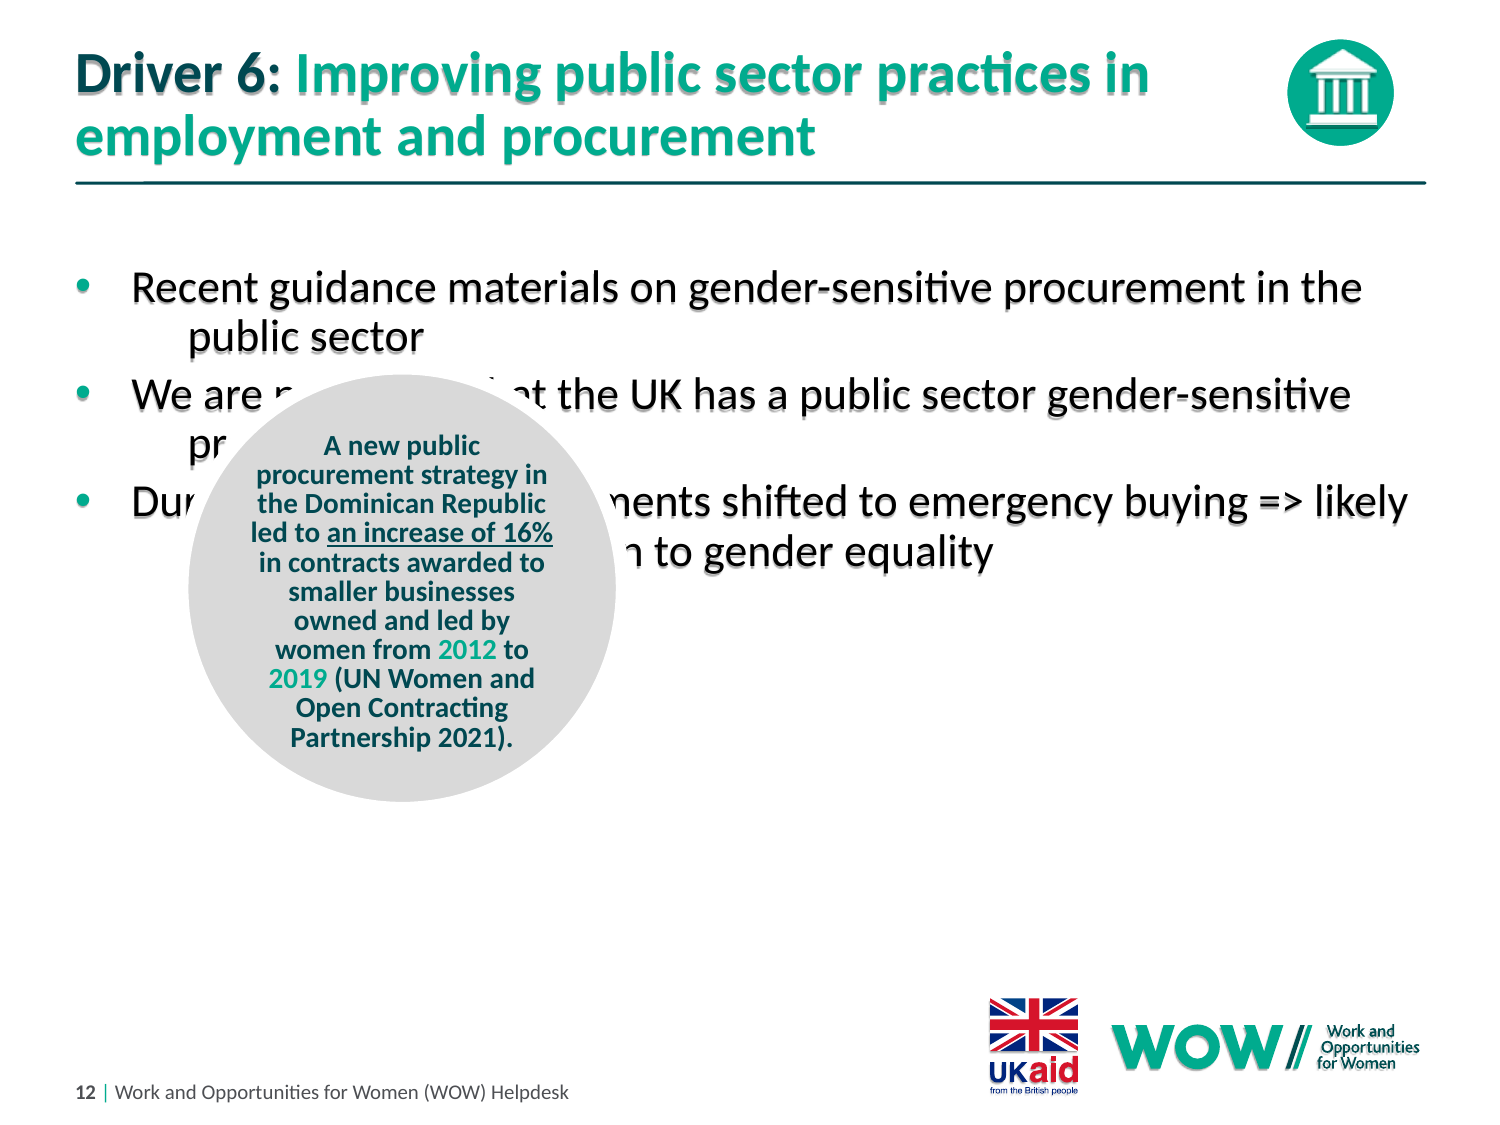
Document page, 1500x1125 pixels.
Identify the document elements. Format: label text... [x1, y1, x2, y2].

text_box [1281, 33, 1400, 152]
picture [1306, 49, 1378, 125]
list Recent guidance materials on gender-sensitive procurement in the public sector We are not aware that the UK has a public sector gender-sensitive procurement policy During COVID-19, governments shifted to emergency buying => likely resulted in less attention to gender equality [771, 262, 1371, 989]
text_box A new public procurement strategy in the Dominican Republic led to an increase of 16% in contracts awarded to smaller businesses owned and led by women from 2012 to 2019 (UN Women and Open Contracting Partnership 2021). [181, 367, 623, 809]
title Driver 6: Improving public sector practices in employment and procurement [75, 46, 1424, 161]
text_box 12 | Work and Opportunities for Women (WOW) Helpdesk [75, 1045, 648, 1106]
